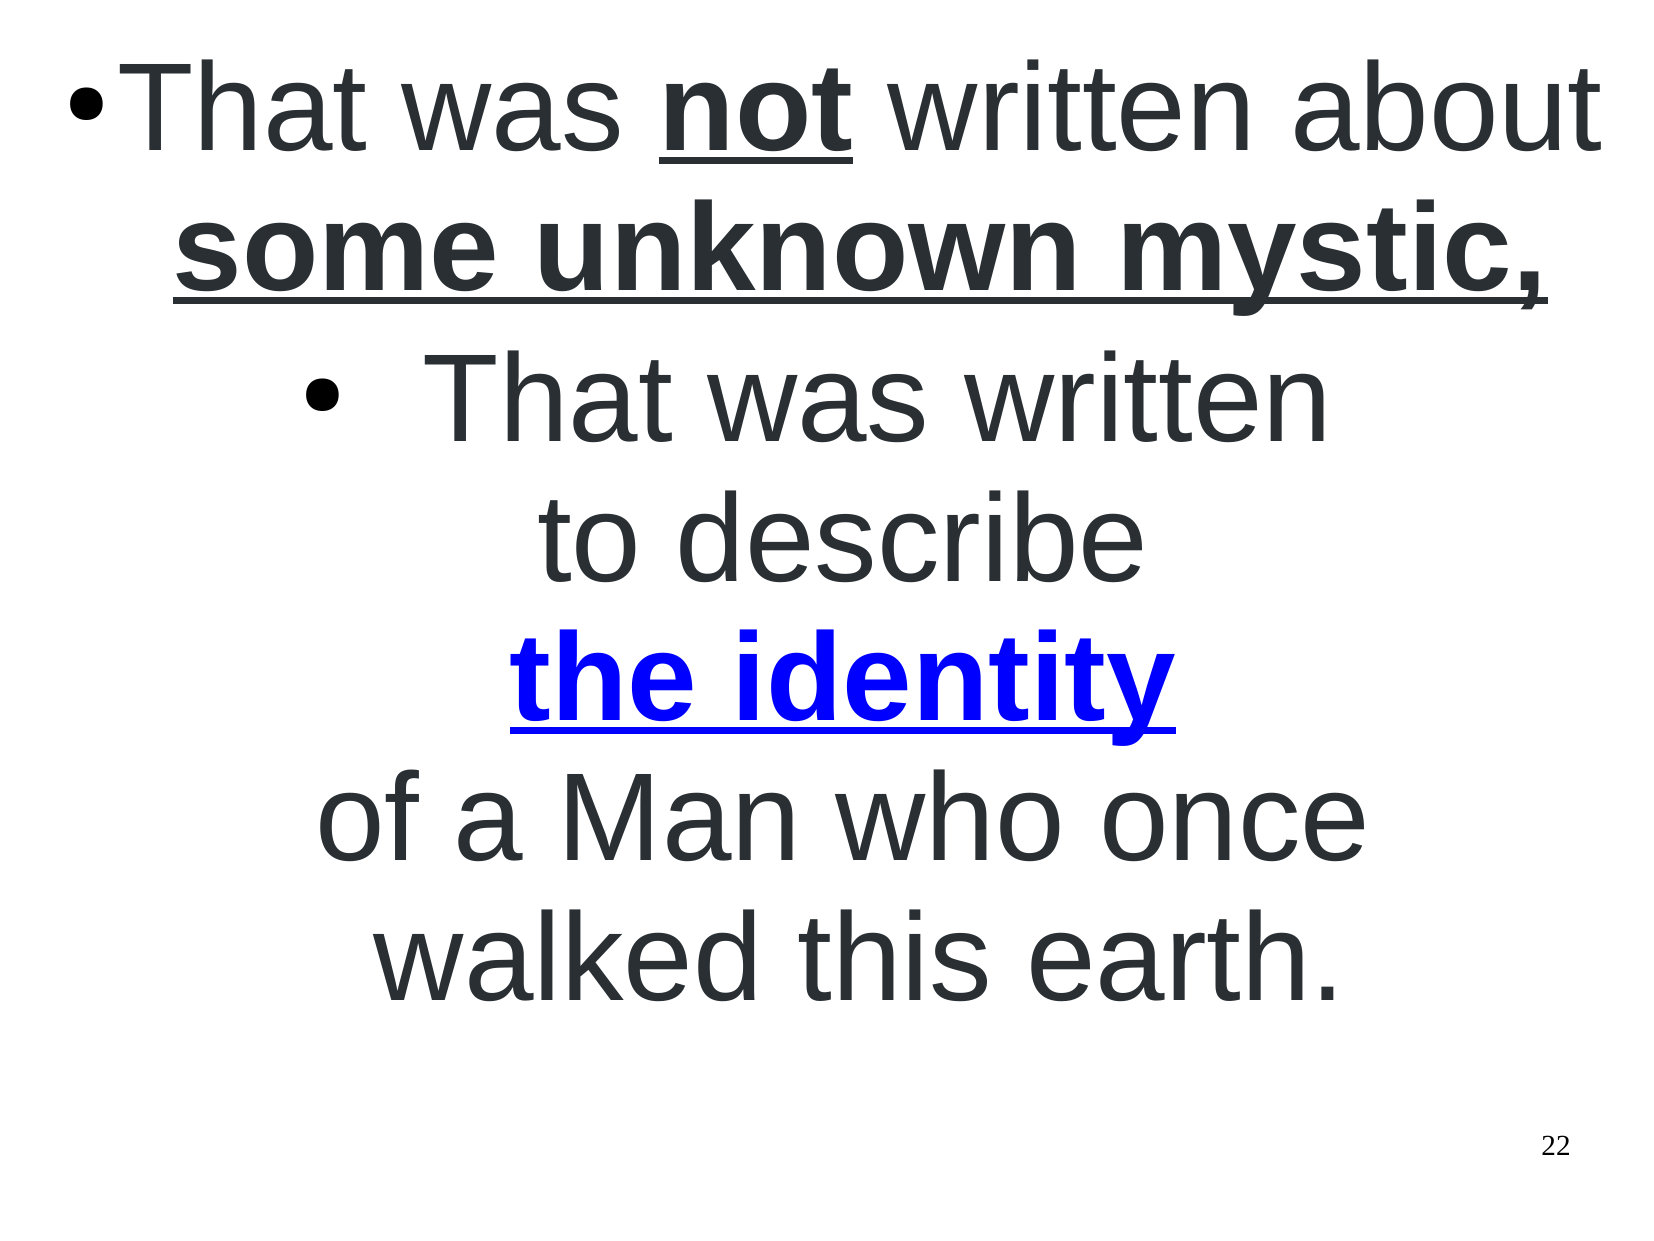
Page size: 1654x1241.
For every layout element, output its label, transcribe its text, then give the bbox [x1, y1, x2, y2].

list That was not written about some unknown mystic, That was written to describe the identity of a Man who once walked this earth. [37, 37, 1613, 1238]
